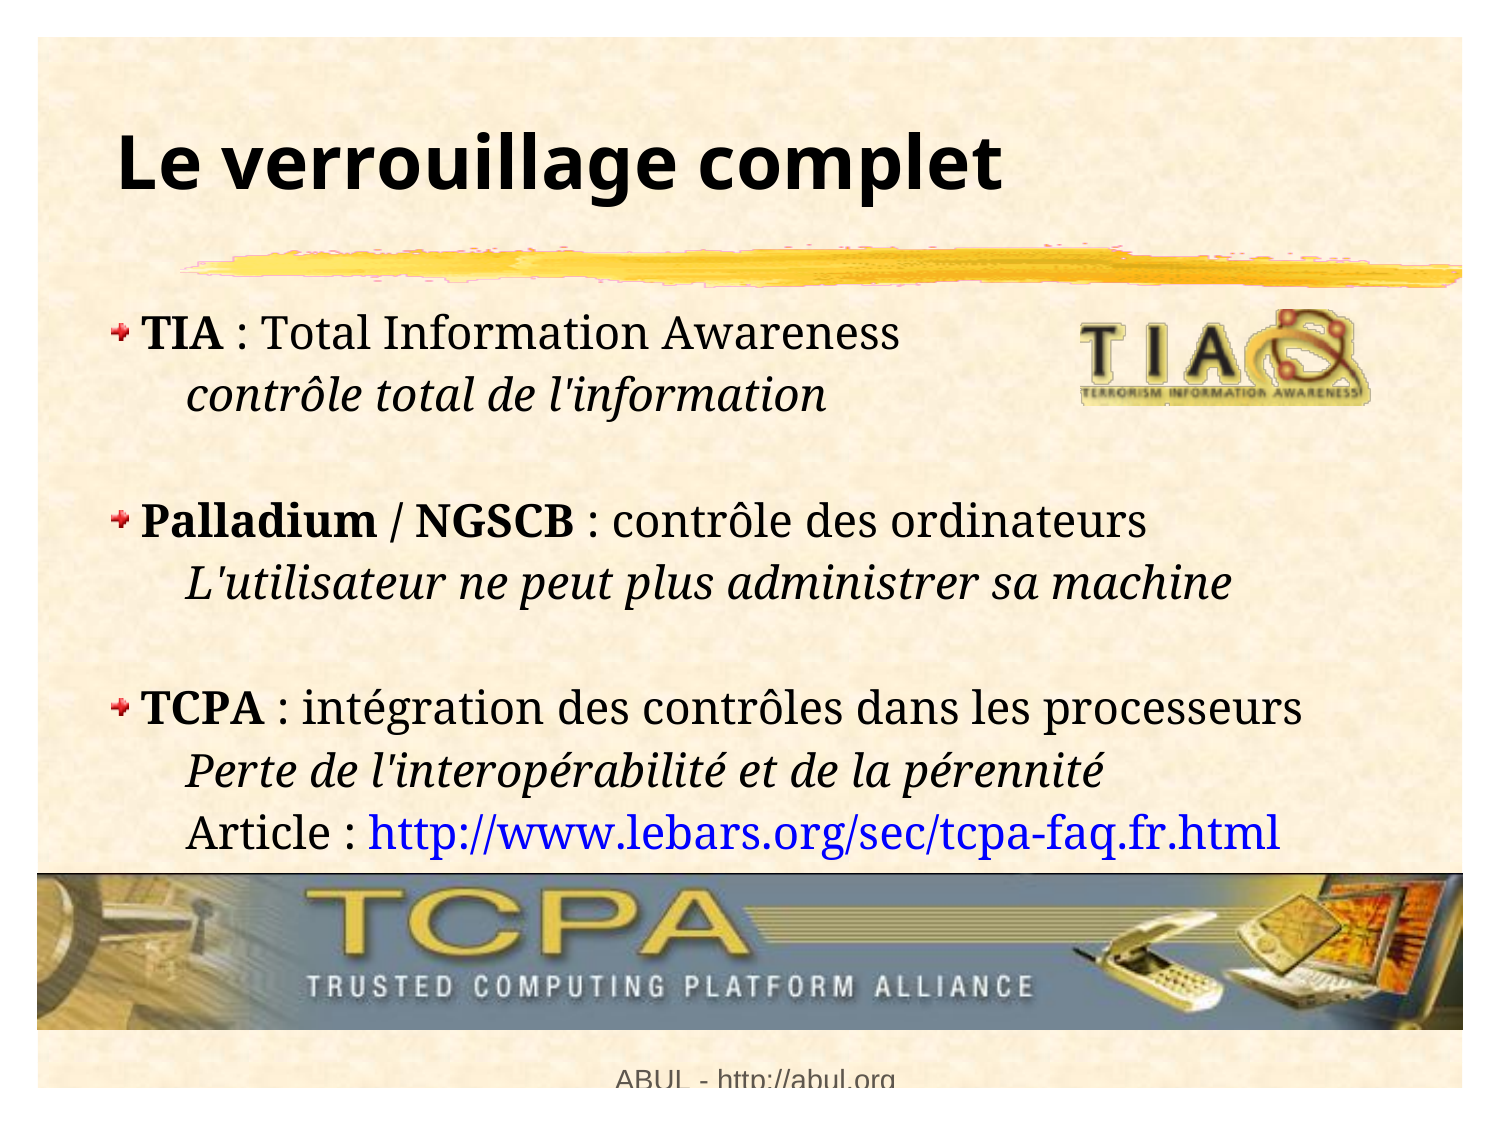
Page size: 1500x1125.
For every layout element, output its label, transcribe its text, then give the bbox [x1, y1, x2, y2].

picture [858, 1076, 866, 1088]
picture [722, 1076, 729, 1088]
picture [1080, 309, 1373, 406]
picture [598, 829, 608, 845]
picture [674, 829, 686, 847]
picture [779, 829, 791, 847]
picture [1012, 837, 1022, 847]
picture [883, 1076, 891, 1088]
picture [1095, 829, 1107, 847]
picture [1069, 837, 1079, 847]
picture [504, 829, 513, 844]
picture [37, 37, 1463, 1088]
picture [754, 1076, 761, 1088]
picture [195, 829, 205, 836]
picture [700, 837, 710, 847]
picture [647, 829, 658, 835]
picture [738, 1076, 743, 1088]
picture [559, 829, 569, 845]
picture [986, 829, 998, 847]
picture [583, 829, 592, 844]
picture [886, 829, 897, 835]
picture [811, 1076, 818, 1088]
picture [313, 829, 324, 835]
picture [639, 1072, 648, 1078]
picture [620, 1073, 627, 1082]
picture [519, 829, 529, 845]
picture [438, 829, 450, 847]
title Le verrouillage complet [101, 72, 1427, 248]
picture [639, 1081, 649, 1088]
text_box TIA : Total Information Awareness contrôle total de l'information Palladium / NGSCB : contrôle des ordinateurs L'utilisateur ne peut plus administrer sa machine TCPA : intégration des contrôles dans les processeurs Perte de l'interopérabilité et de la pérennité Article : http://www.lebars.org/sec/tcpa-faq.fr.html [111, 300, 1463, 829]
picture [825, 849, 839, 858]
picture [827, 829, 836, 838]
picture [544, 829, 553, 844]
picture [794, 1082, 801, 1088]
picture [618, 1084, 630, 1088]
